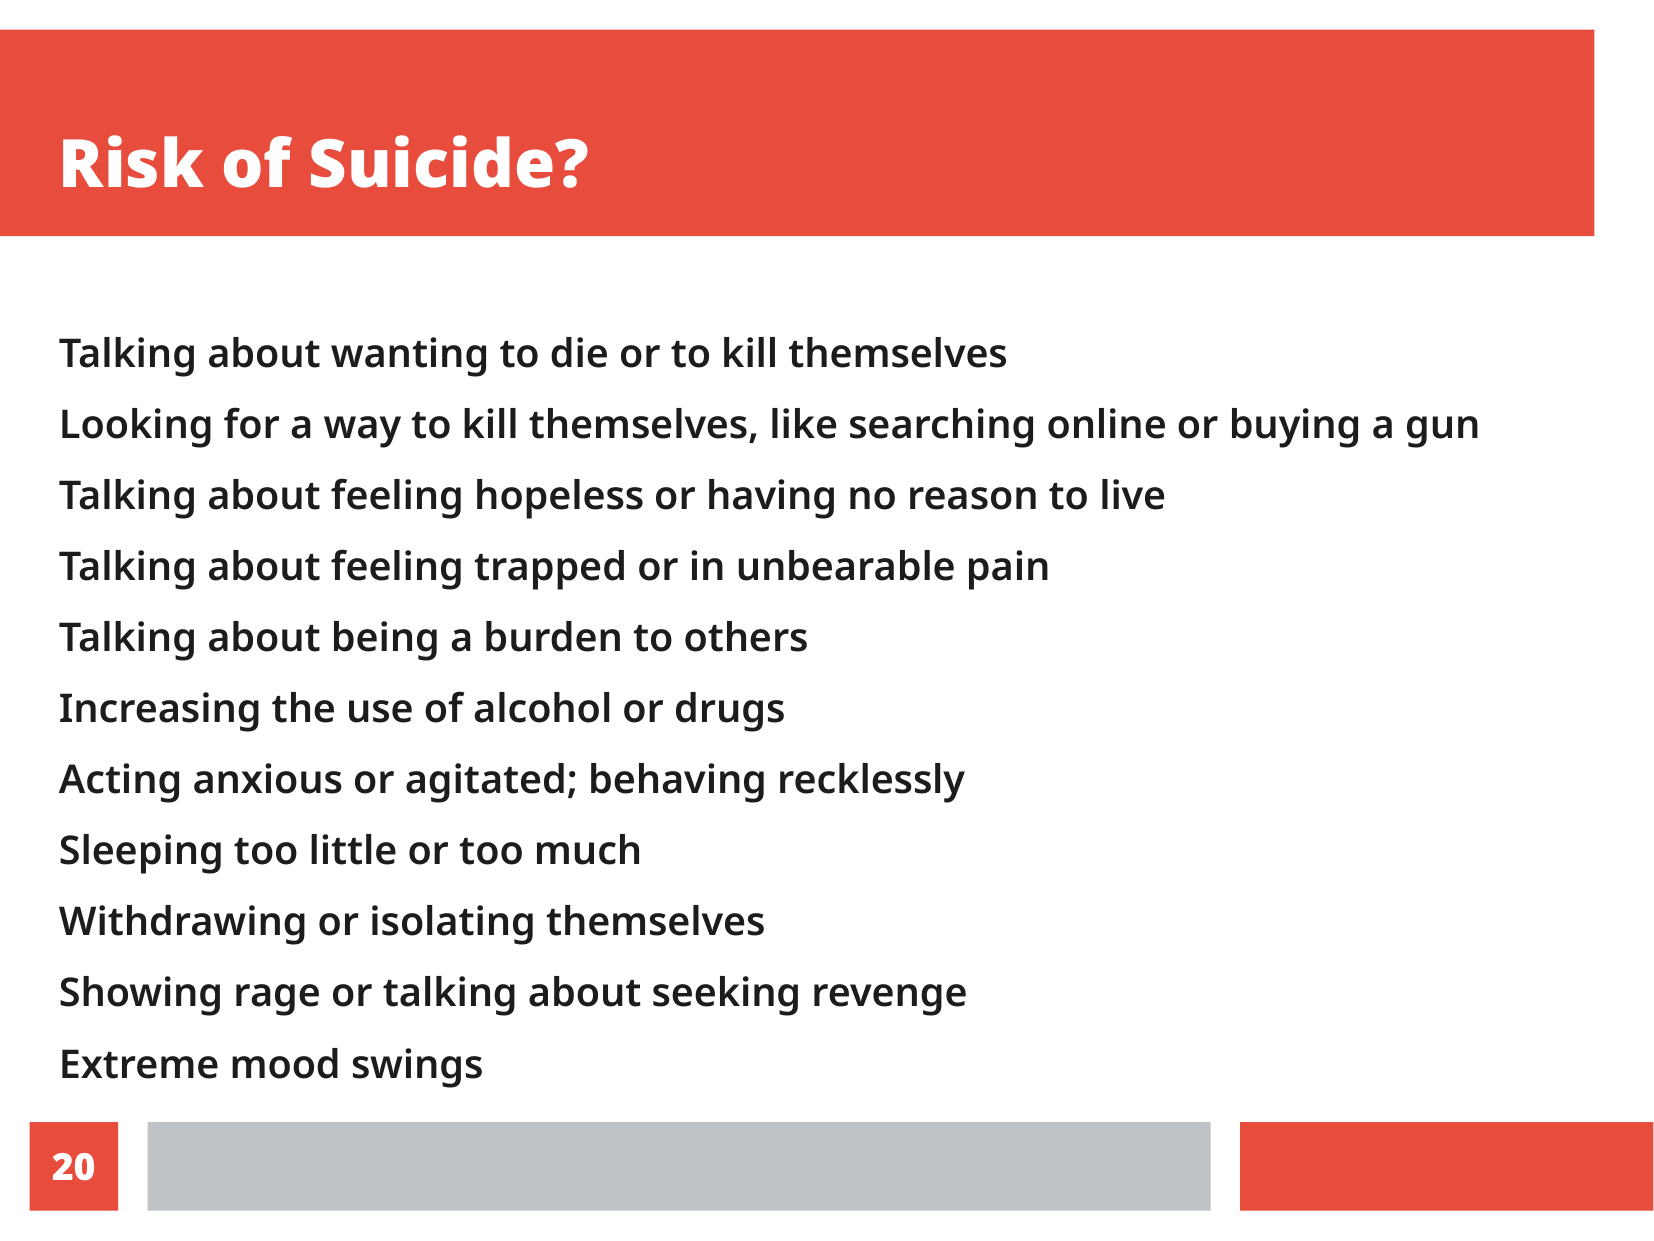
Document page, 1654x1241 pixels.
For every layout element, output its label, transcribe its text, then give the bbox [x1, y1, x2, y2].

title Risk of Suicide? [59, 59, 1595, 207]
list Talking about wanting to die or to kill themselves Looking for a way to kill themselves, like searching online or buying a gun Talking about feeling hopeless or having no reason to live Talking about feeling trapped or in unbearable pain Talking about being a burden to others Increasing the use of alcohol or drugs Acting anxious or agitated; behaving recklessly Sleeping too little or too much Withdrawing or isolating themselves Showing rage or talking about seeking revenge Extreme mood swings [59, 324, 1565, 1093]
